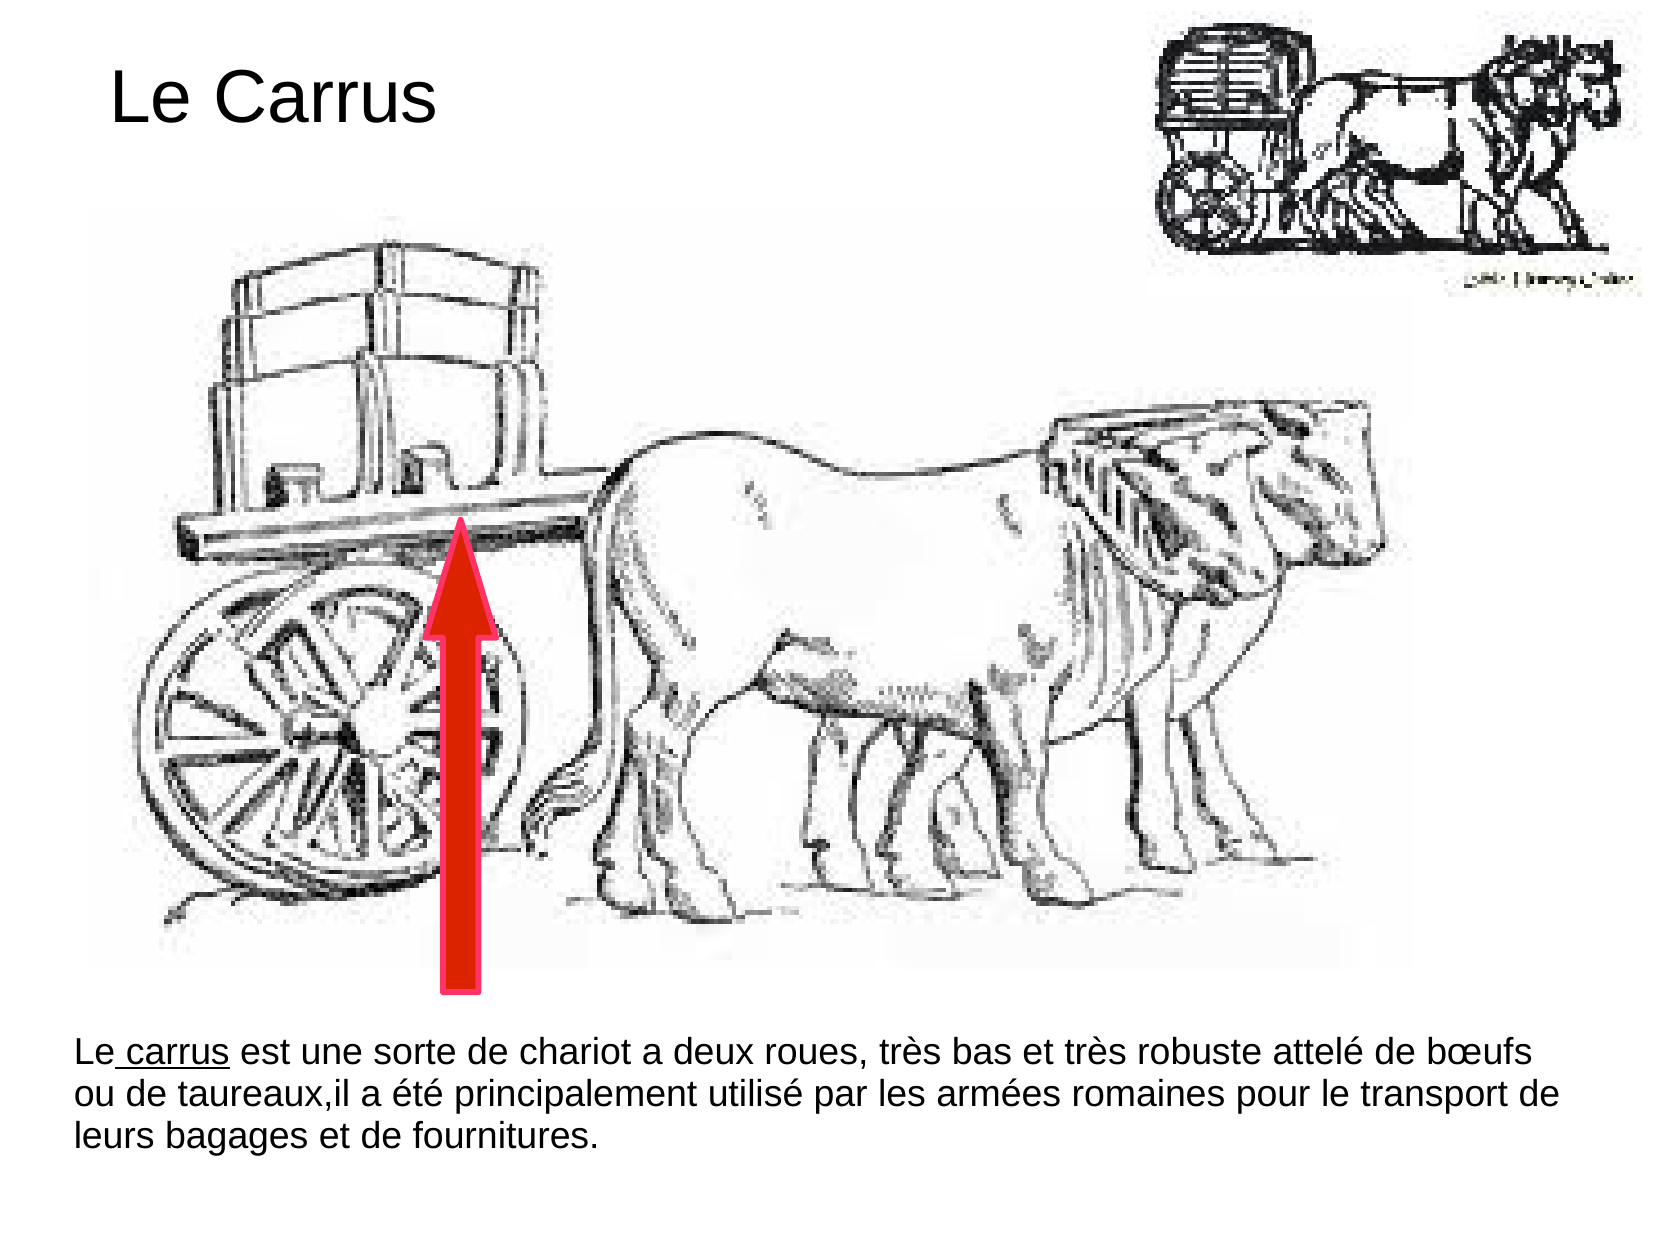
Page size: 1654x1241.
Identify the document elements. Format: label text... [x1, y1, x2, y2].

text_box [425, 519, 497, 993]
text_box Le carrus est une sorte de chariot a deux roues, très bas et très robuste attelé de bœufs ou de taureaux,il a été principalement utilisé par les armées romaines pour le transport de leurs bagages et de fournitures. [59, 1023, 1583, 1165]
picture [88, 11, 1642, 969]
text_box Le Carrus [94, 47, 1016, 147]
